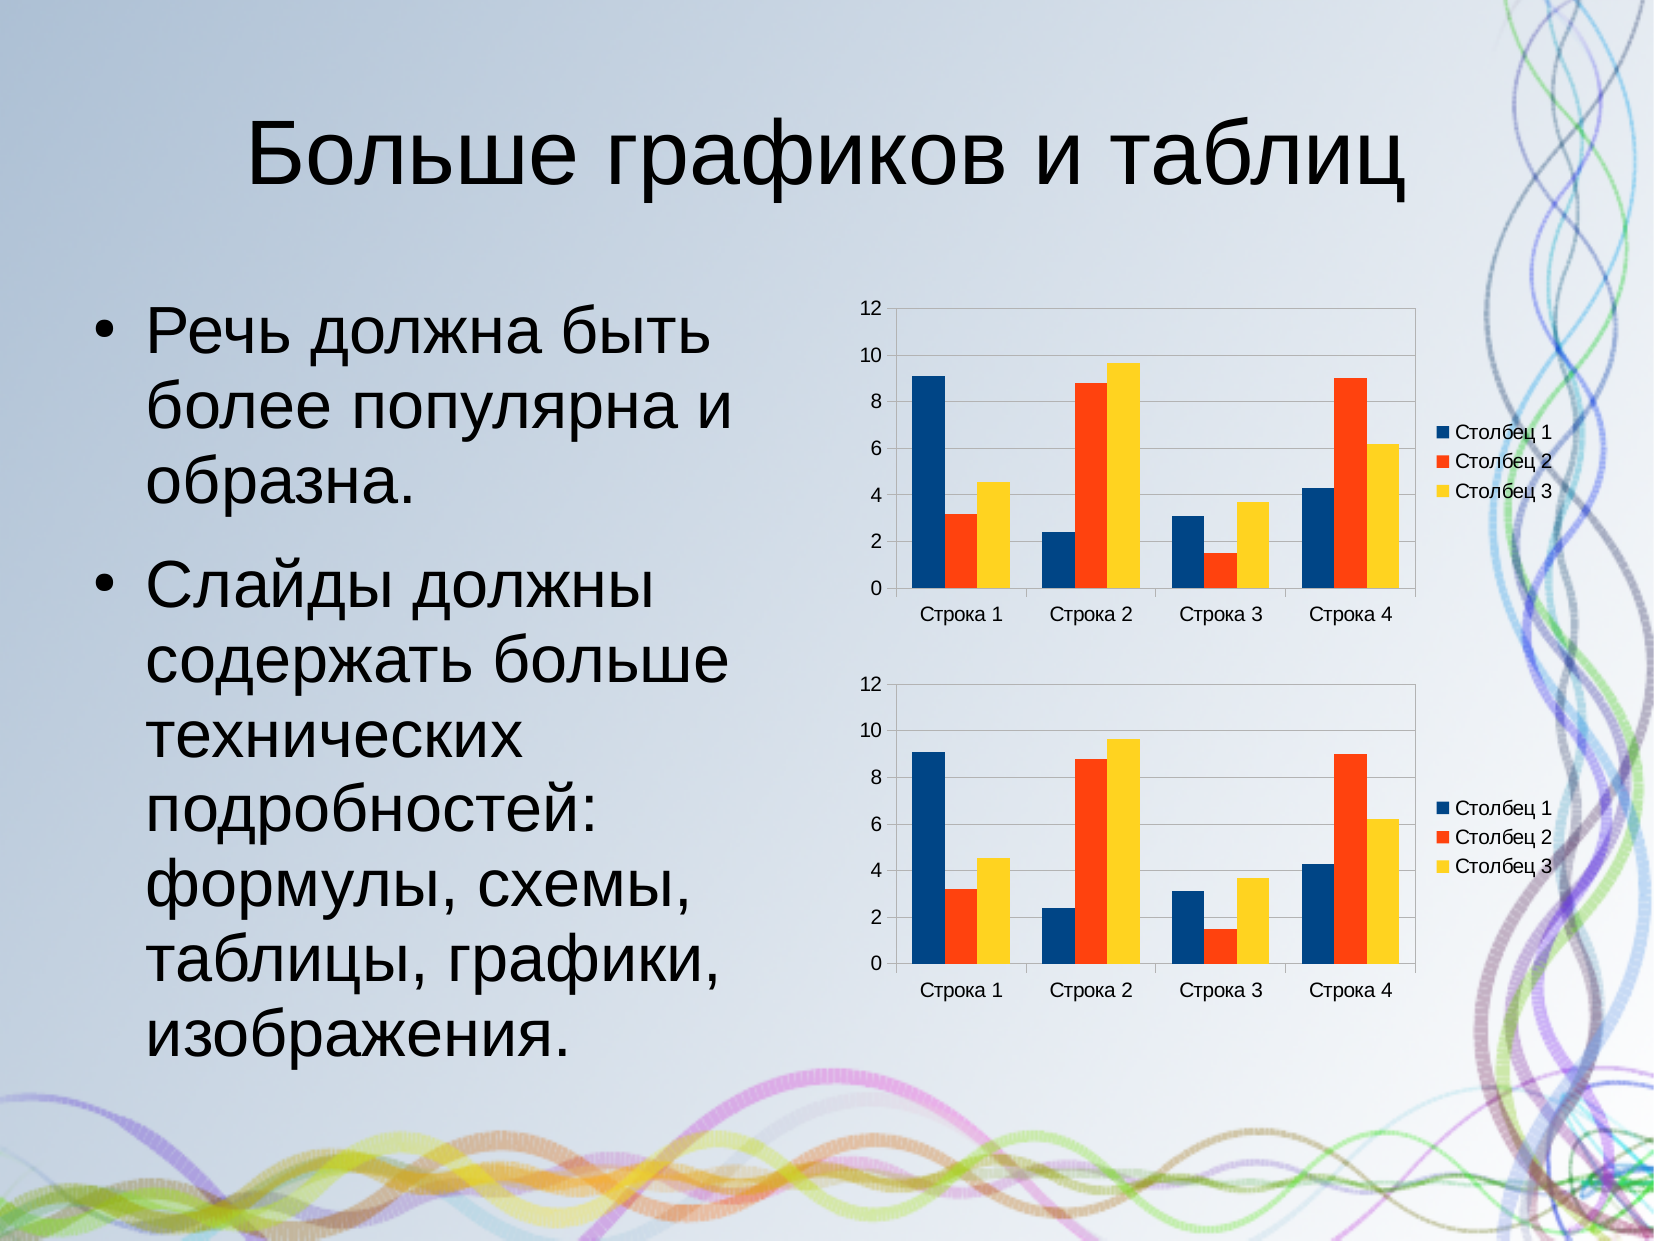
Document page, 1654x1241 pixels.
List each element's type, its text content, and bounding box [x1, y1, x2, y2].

chart [845, 290, 1572, 634]
picture [0, 0, 1654, 1241]
list Речь должна быть более популярна и образна. Слайды должны содержать больше технических подробностей: формулы, схемы, таблицы, графики, изображения. [75, 293, 802, 1163]
title Больше графиков и таблиц [82, 49, 1571, 257]
chart [845, 665, 1572, 1009]
